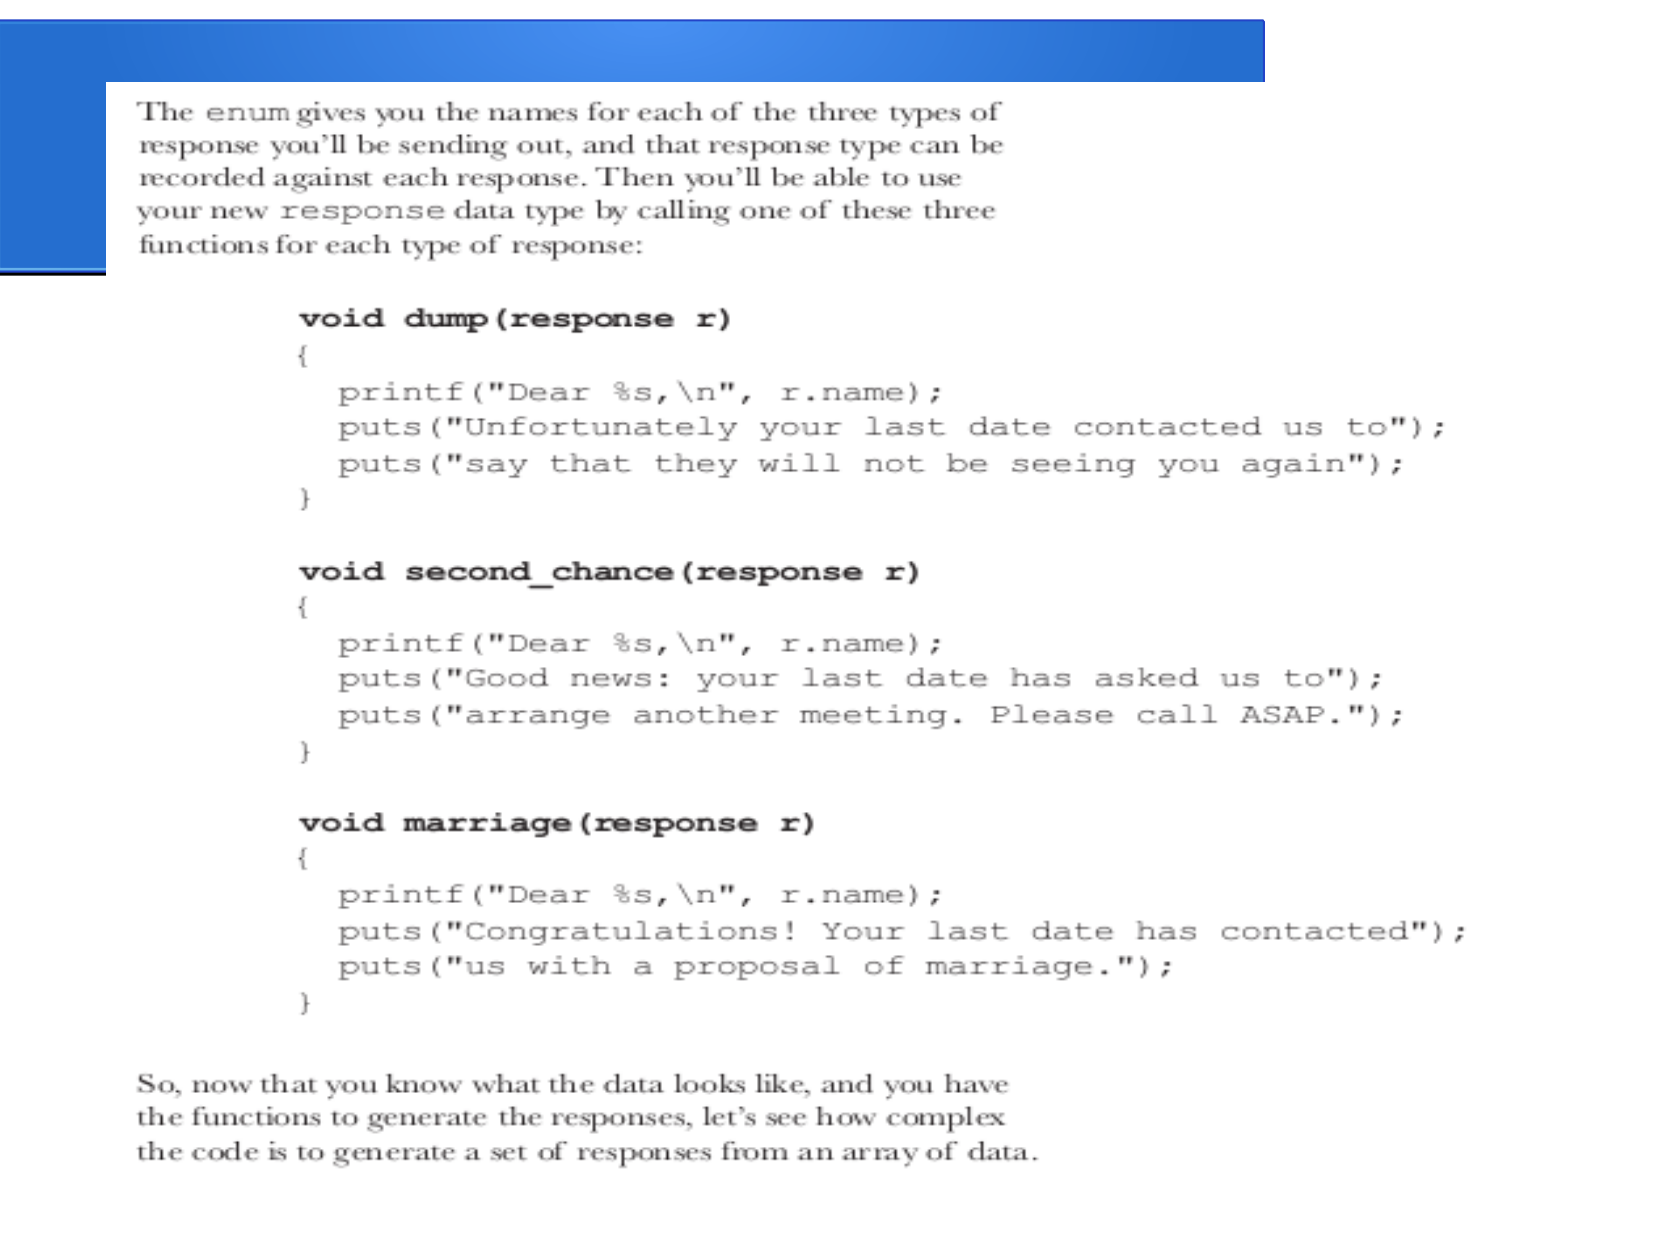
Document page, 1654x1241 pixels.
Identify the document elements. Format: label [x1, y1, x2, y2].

picture [106, 82, 1477, 1193]
